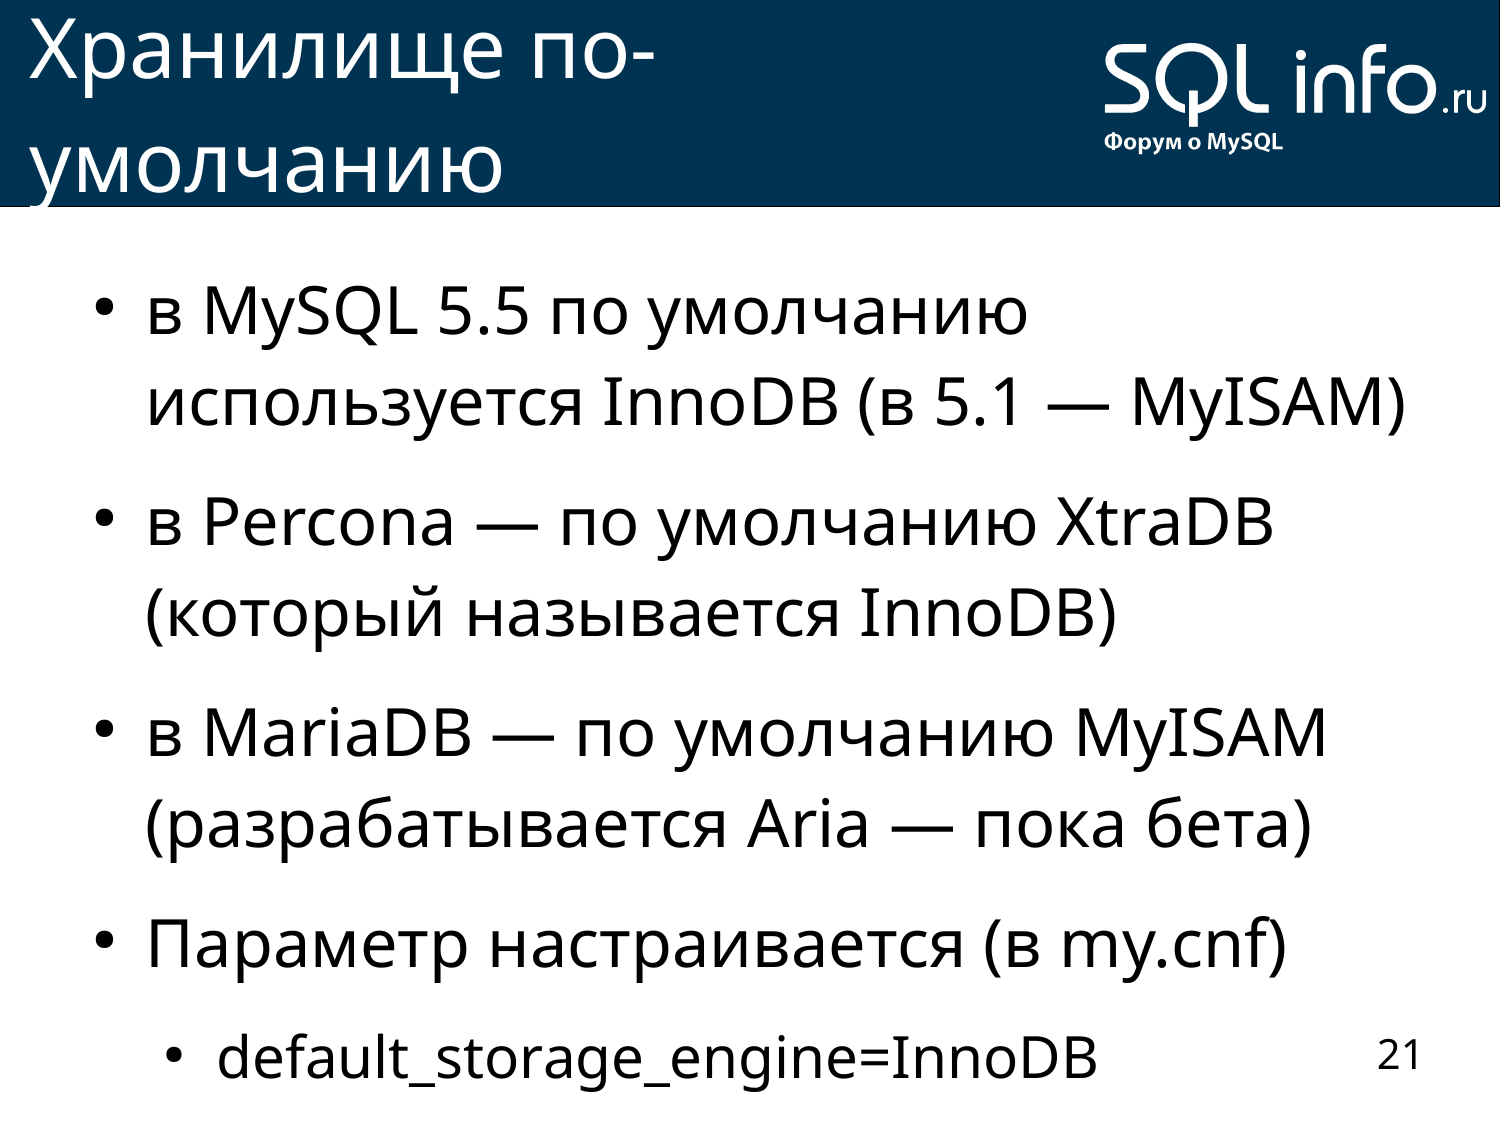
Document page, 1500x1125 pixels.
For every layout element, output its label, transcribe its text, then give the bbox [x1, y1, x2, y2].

picture [1093, 29, 1495, 166]
title Хранилище по-умолчанию [29, 0, 1093, 207]
list в MySQL 5.5 по умолчанию используется InnoDB (в 5.1 — MyISAM) в Percona — по умолчанию XtraDB (который называется InnoDB) в MariaDB — по умолчанию MyISAM (разрабатывается Aria — пока бета) Параметр настраивается (в my.cnf) default_storage_engine=InnoDB [75, 263, 1425, 1034]
